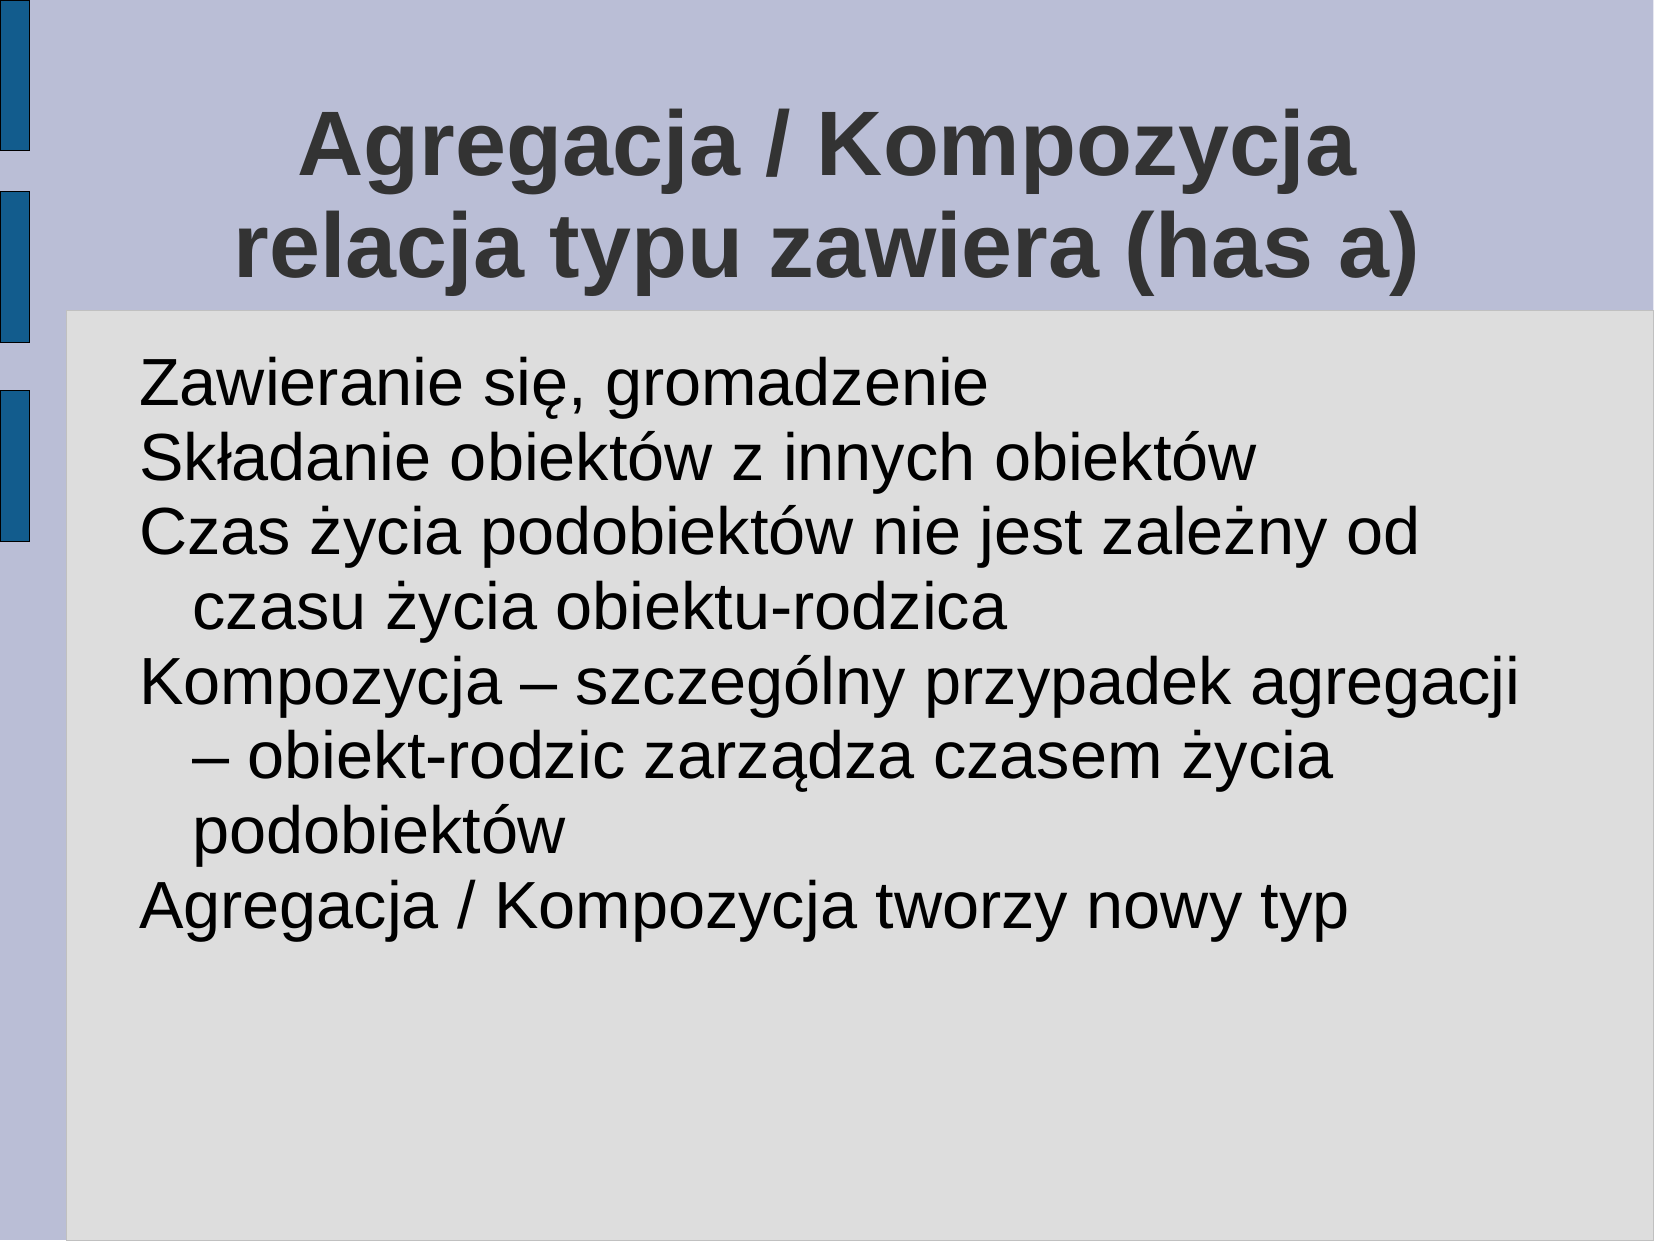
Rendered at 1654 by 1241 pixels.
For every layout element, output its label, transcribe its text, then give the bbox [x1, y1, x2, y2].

title Agregacja / Kompozycja relacja typu zawiera (has a) [121, 92, 1534, 298]
list Zawieranie się, gromadzenie Składanie obiektów z innych obiektów Czas życia podobiektów nie jest zależny od czasu życia obiektu-rodzica Kompozycja – szczególny przypadek agregacji – obiekt-rodzic zarządza czasem życia podobiektów Agregacja / Kompozycja tworzy nowy typ [121, 344, 1534, 1112]
